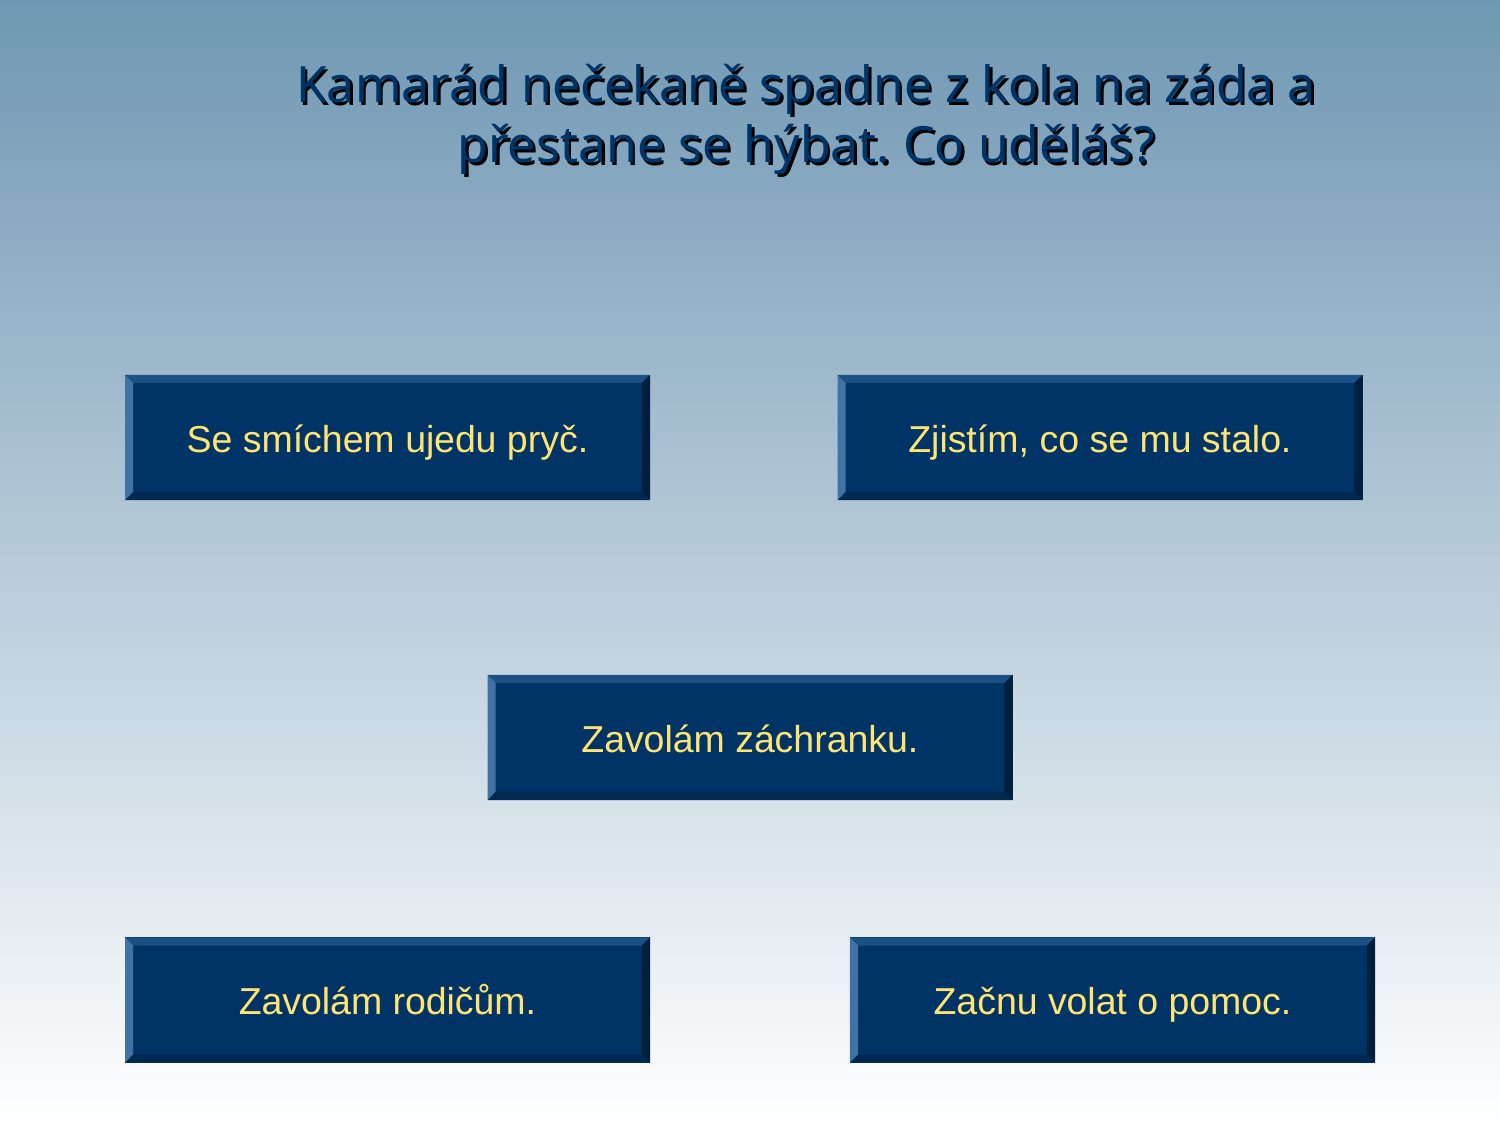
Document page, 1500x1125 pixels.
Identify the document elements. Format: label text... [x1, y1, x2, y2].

text_box Zjistím, co se mu stalo. [846, 384, 1354, 491]
title SPRÁVNĚ! [838, 374, 1362, 384]
text_box Se smíchem ujedu pryč. [134, 384, 641, 491]
title Kamarád nečekaně spadne z kola na záda a přestane se hýbat. Co uděláš? [199, 24, 1413, 201]
text_box Zavolám rodičům. [134, 946, 641, 1054]
text_box DALŠÍ OTÁZKA [851, 937, 1374, 946]
text_box Zavolám záchranku. [496, 684, 1004, 791]
list Nepřipisuj si žádný bod. Správná odpověď byla: Zajistit bezpečné okolí. [126, 374, 650, 384]
text_box Začnu volat o pomoc. [859, 946, 1366, 1054]
text_box POKRAČOVAT [126, 937, 649, 946]
list Připiš si 1 bod. [488, 674, 1012, 684]
